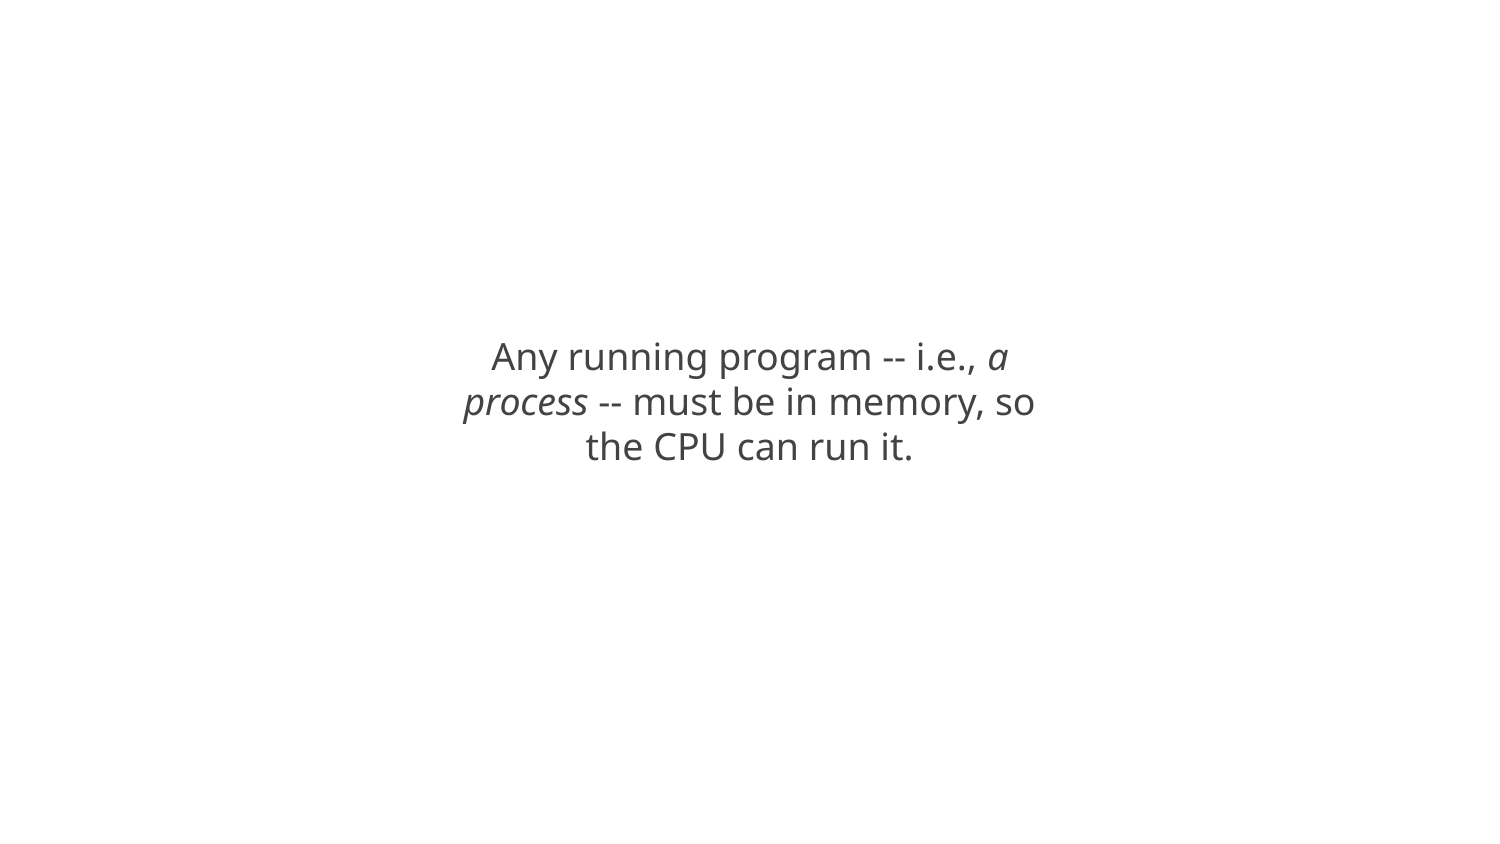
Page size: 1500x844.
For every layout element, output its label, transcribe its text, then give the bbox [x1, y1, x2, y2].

text_box Any running program -- i.e., a process -- must be in memory, so the CPU can run it. [429, 324, 1071, 476]
